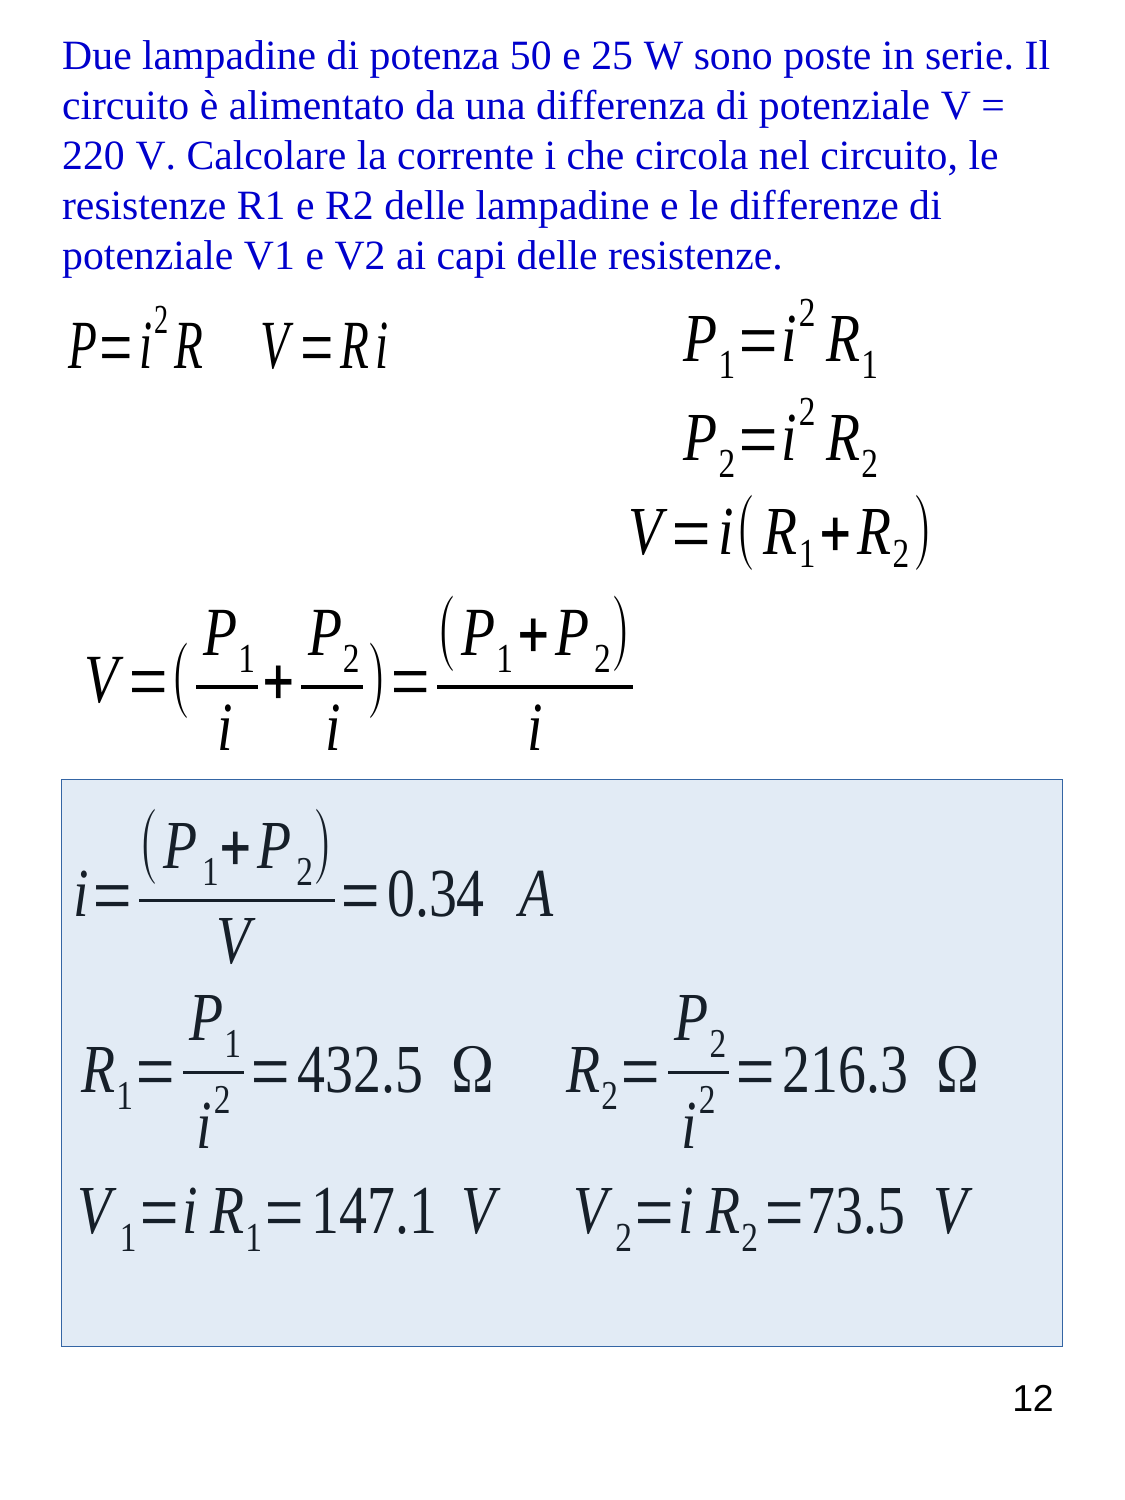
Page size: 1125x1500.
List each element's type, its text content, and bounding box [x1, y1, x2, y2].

chart [53, 295, 402, 383]
chart [614, 288, 946, 579]
text_box [61, 779, 1063, 1477]
chart [70, 590, 649, 768]
text_box Due lampadine di potenza 50 e 25 W sono poste in serie. Il circuito è alimentato da una differenza di potenziale V = 220 V. Calcolare la corrente i che circola nel circuito, le resistenze R1 e R2 delle lampadine e le differenze di potenziale V1 e V2 ai capi delle resistenze. [47, 20, 1075, 285]
